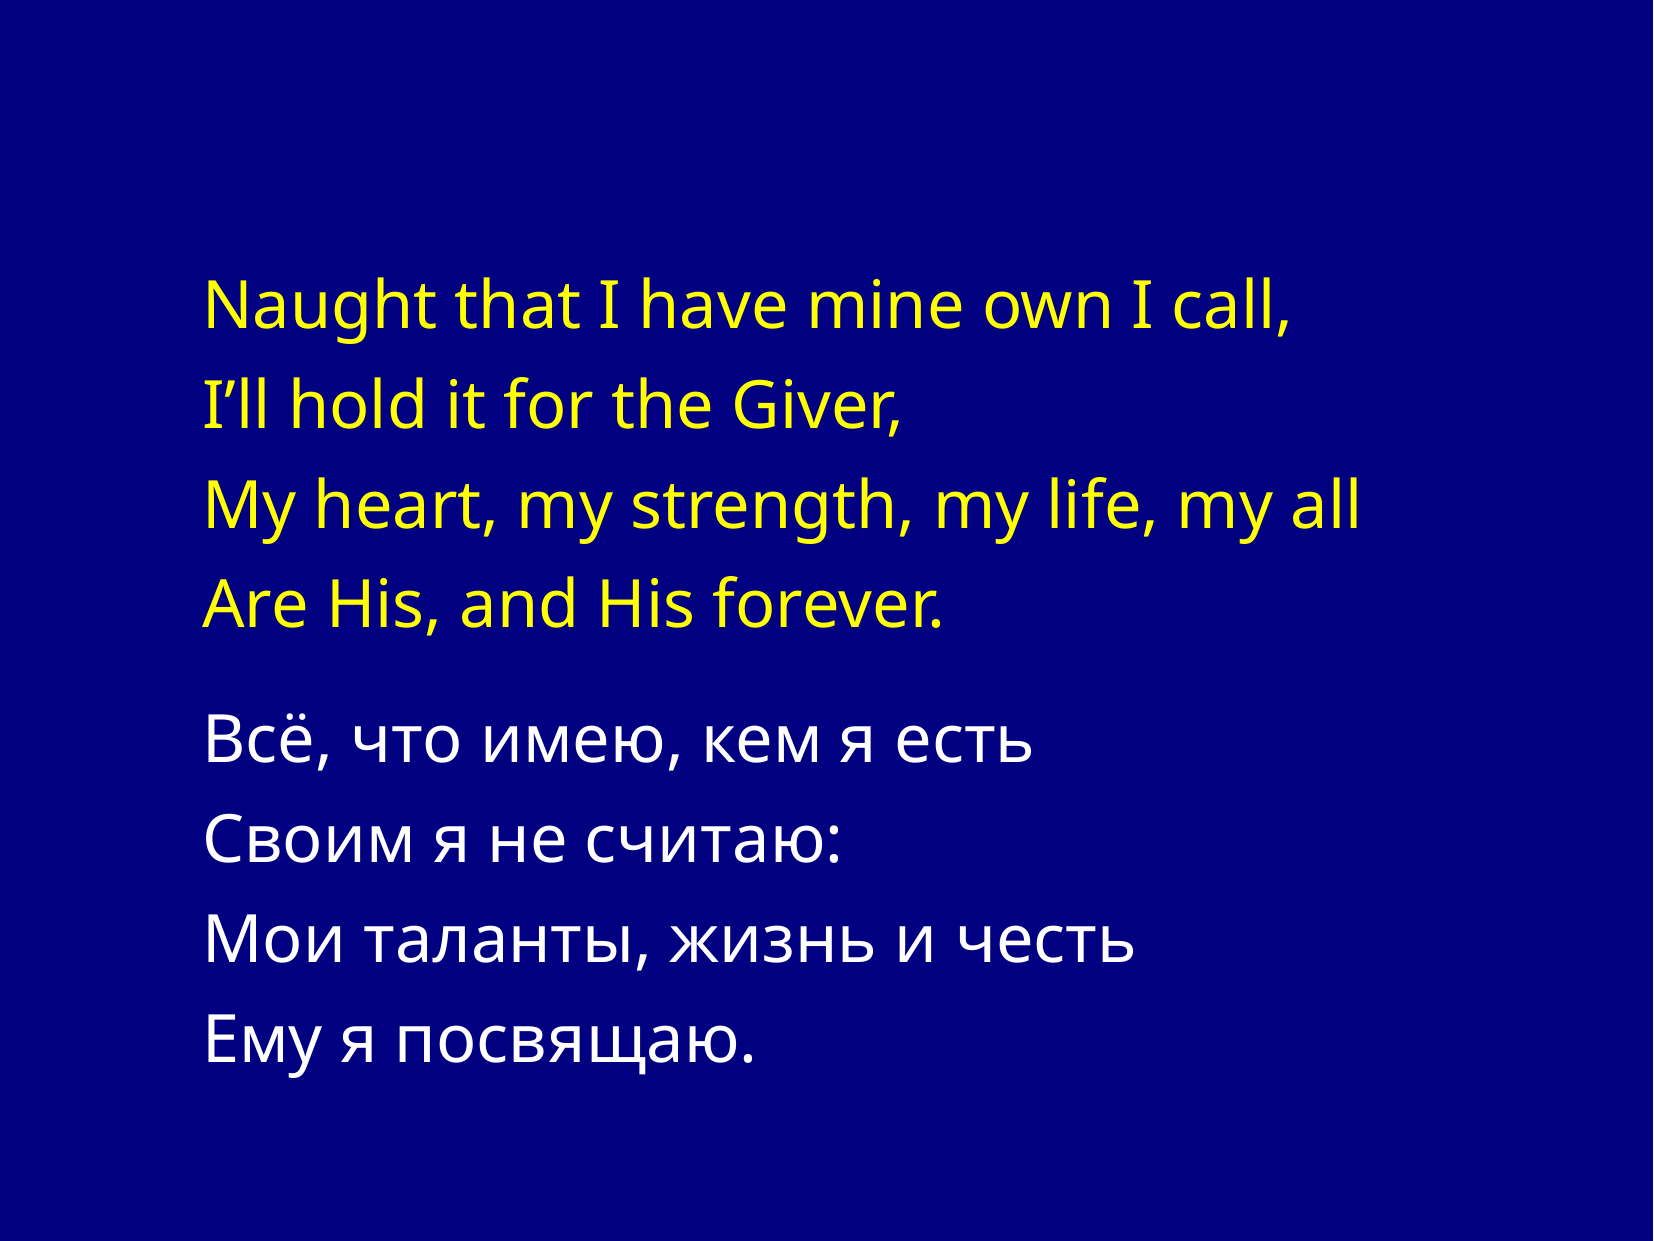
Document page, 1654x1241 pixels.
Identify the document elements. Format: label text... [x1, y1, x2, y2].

text_box Naught that I have mine own I call, I’ll hold it for the Giver, My heart, my strength, my life, my all Are His, and His forever. [75, 150, 1576, 638]
text_box Всё, что имею, кем я есть Своим я не считаю: Мои таланты, жизнь и честь Ему я посвящаю. [75, 675, 1576, 1163]
